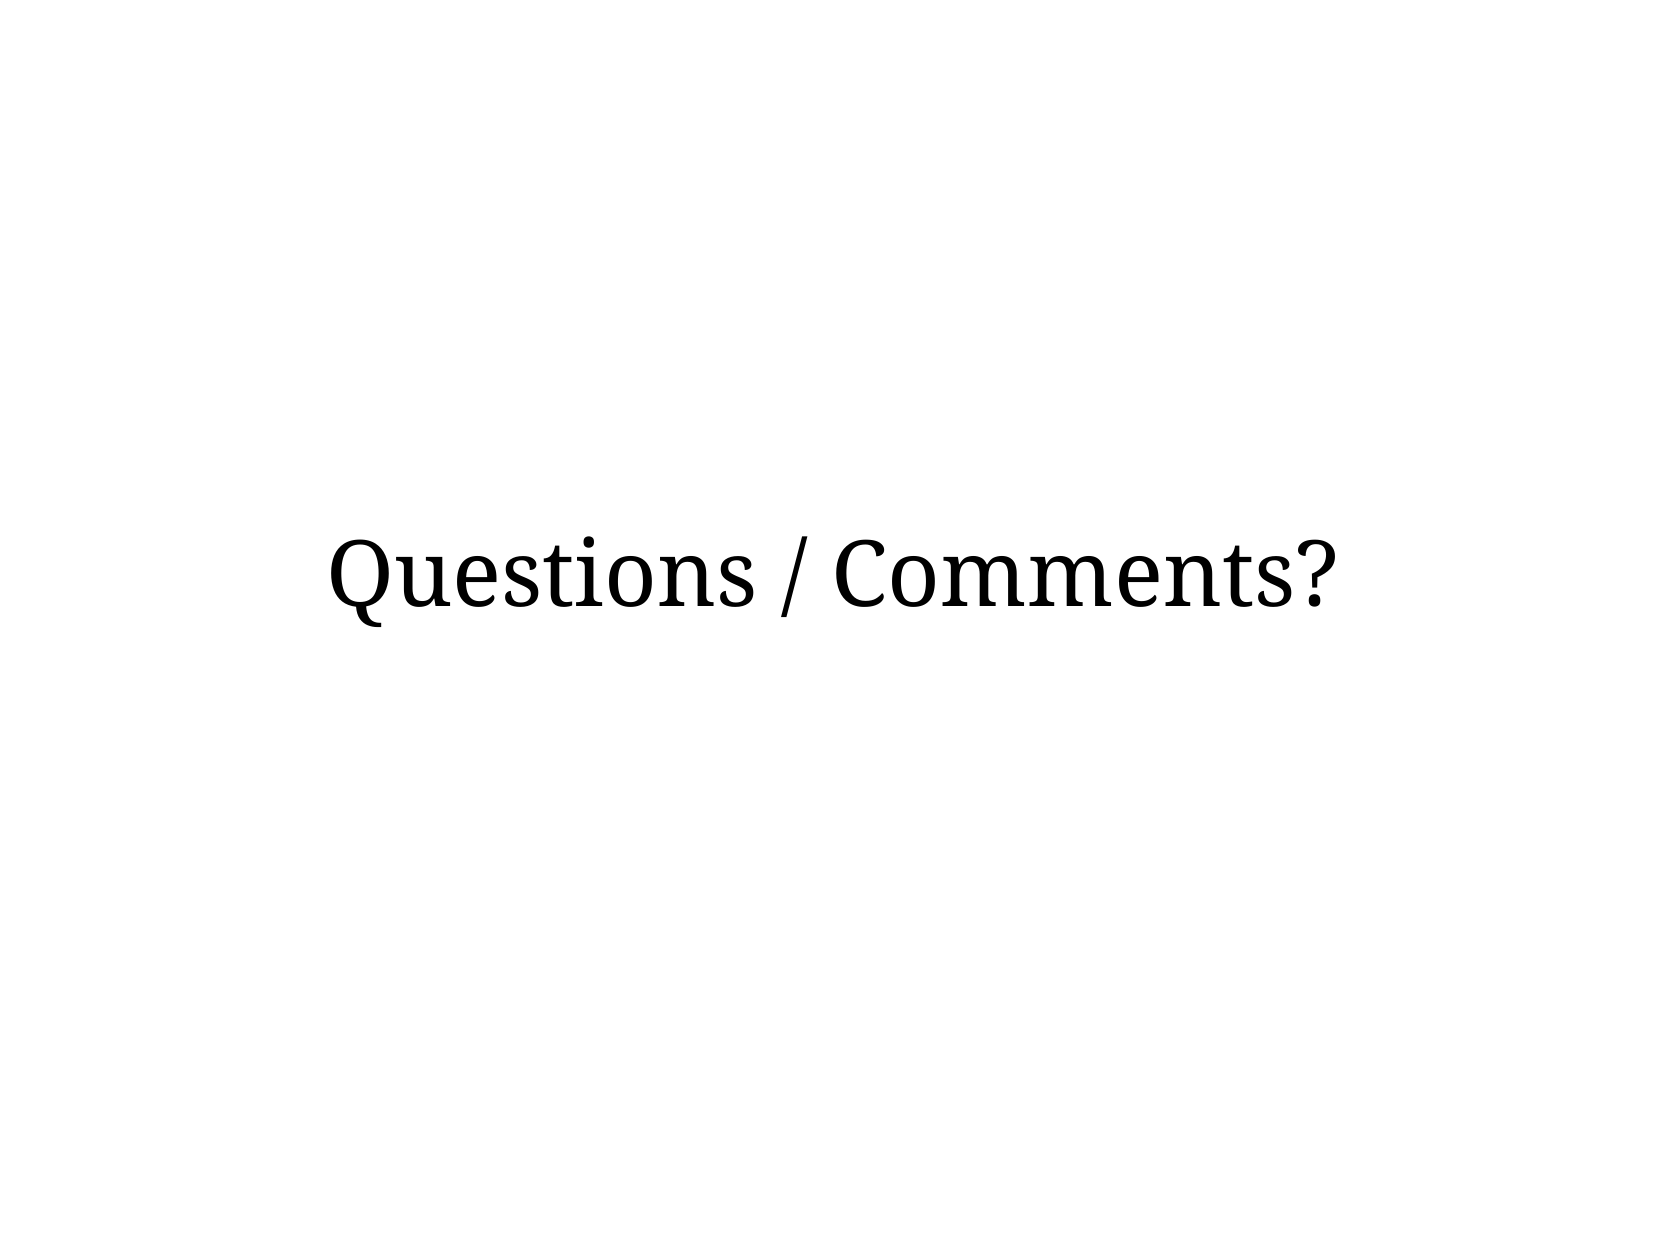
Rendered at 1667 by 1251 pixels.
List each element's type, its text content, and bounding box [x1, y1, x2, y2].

title Questions / Comments? [124, 465, 1542, 674]
